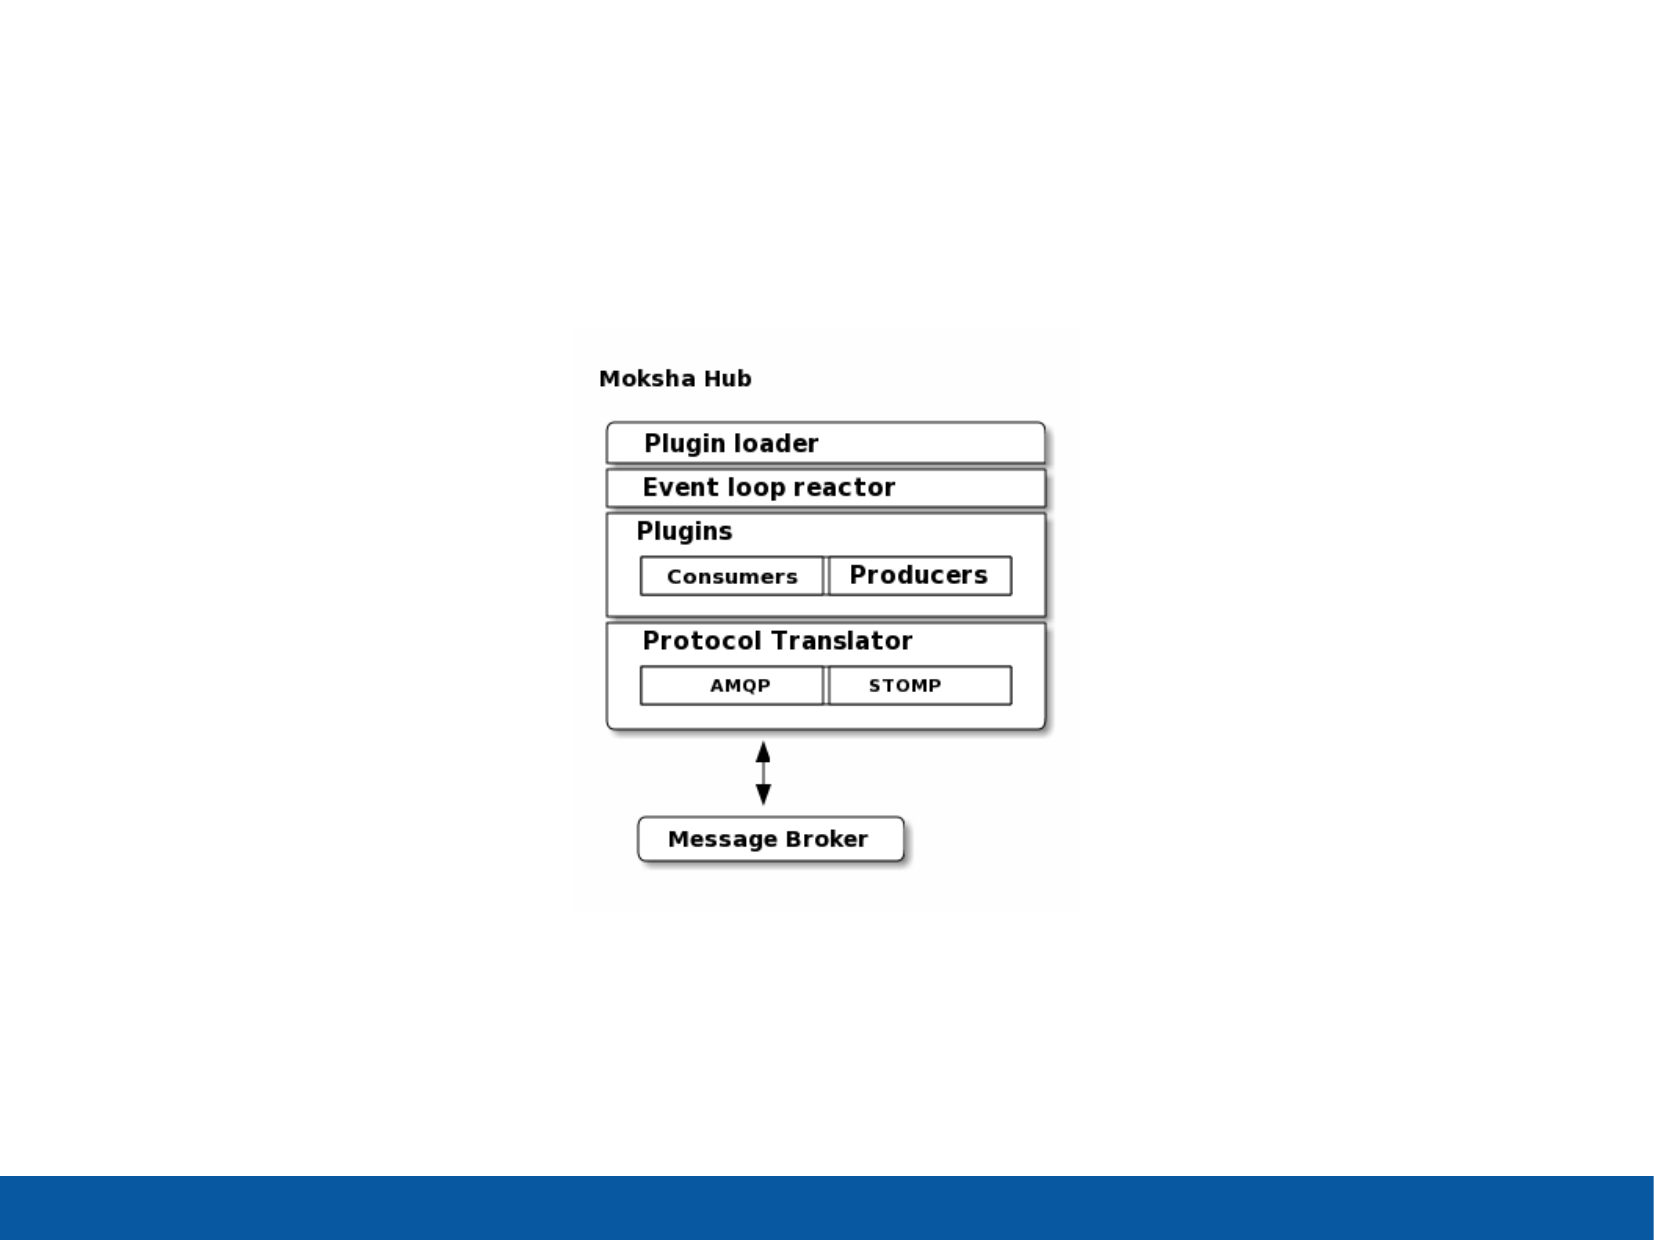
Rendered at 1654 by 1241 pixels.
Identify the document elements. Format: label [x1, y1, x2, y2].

picture [568, 324, 1085, 916]
picture [0, 1176, 1654, 1240]
